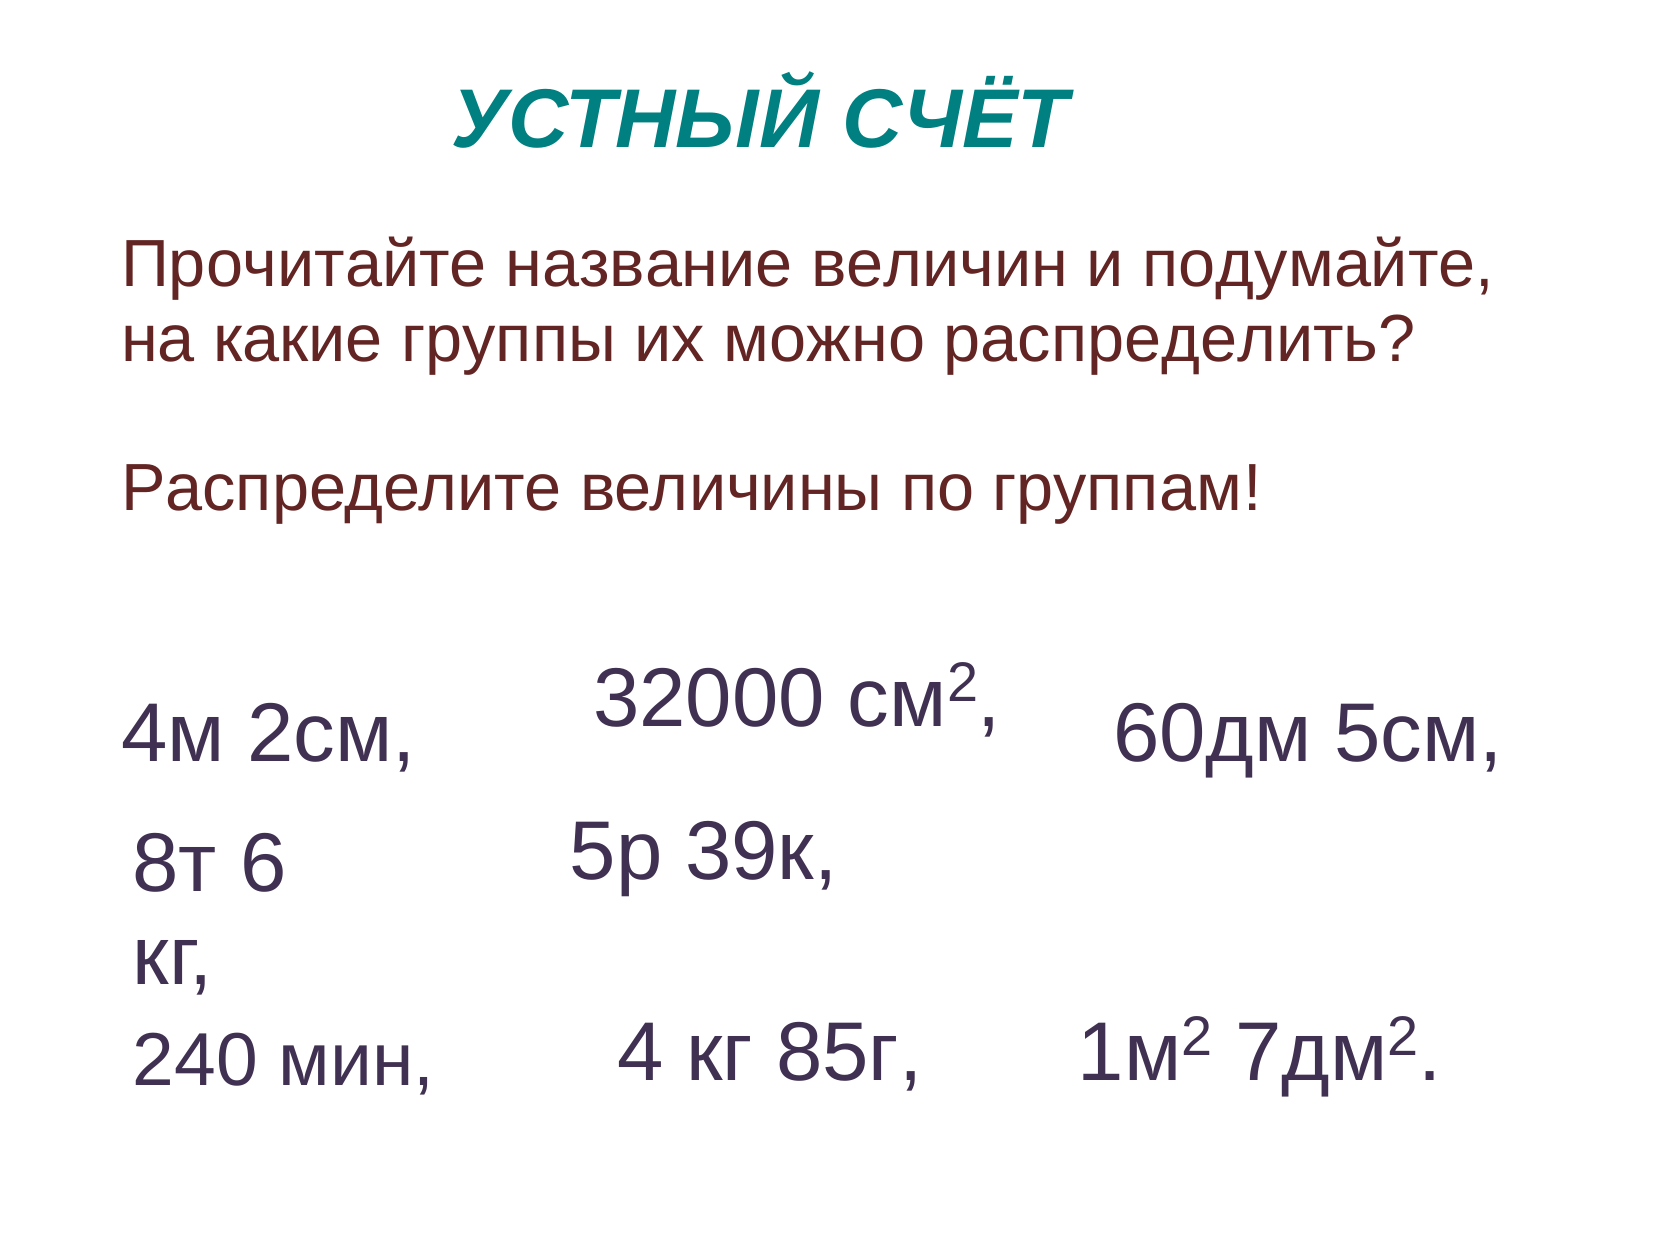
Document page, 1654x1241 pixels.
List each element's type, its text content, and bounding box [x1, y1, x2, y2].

text_box 4м 2см, [106, 679, 432, 791]
text_box Прочитайте название величин и подумайте, на какие группы их можно распределить? Распределите величины по группам! [106, 218, 1536, 543]
text_box 240 мин, [118, 1009, 532, 1112]
text_box 4 кг 85г, [602, 998, 987, 1110]
text_box УСТНЫЙ СЧЁТ [437, 64, 1199, 177]
text_box 8т 6 кг, [118, 809, 405, 921]
text_box 60дм 5см, [1098, 679, 1542, 792]
text_box 32000 см2, [578, 643, 1064, 756]
text_box 1м2 7дм2. [1063, 998, 1501, 1110]
text_box 5р 39к, [555, 797, 957, 909]
